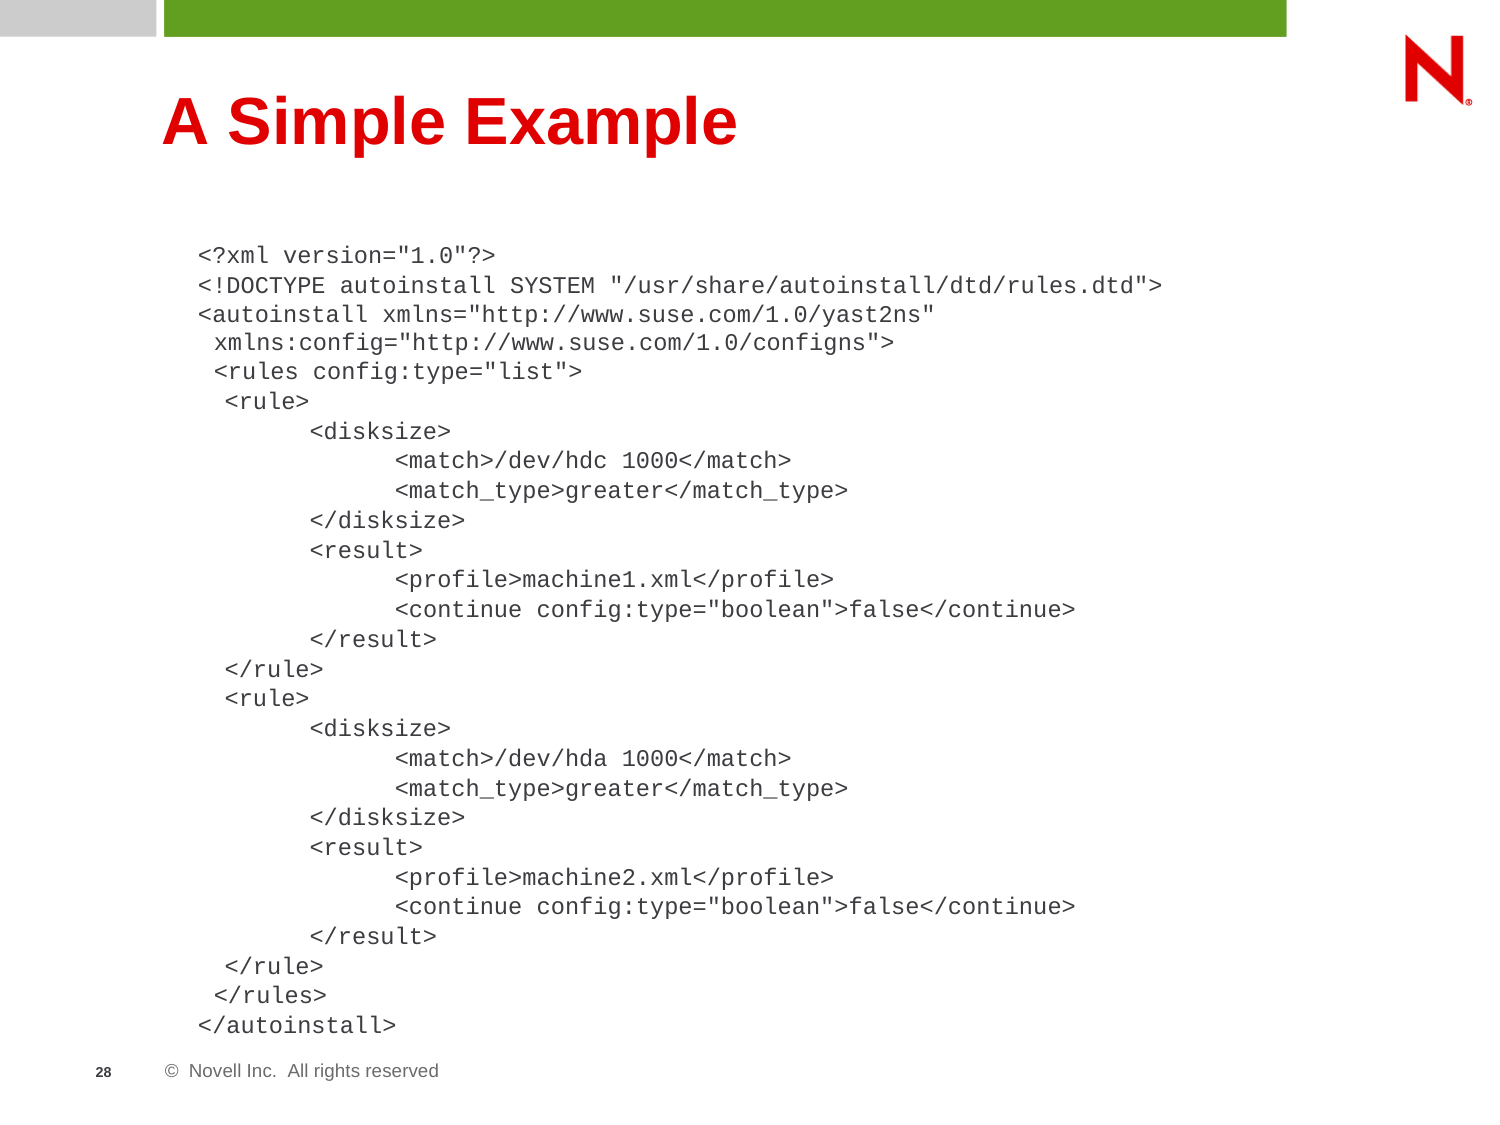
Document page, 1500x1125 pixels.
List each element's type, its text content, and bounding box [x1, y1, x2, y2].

picture [1403, 32, 1473, 107]
chart [165, 243, 1404, 1059]
title A Simple Example [161, 41, 1383, 205]
